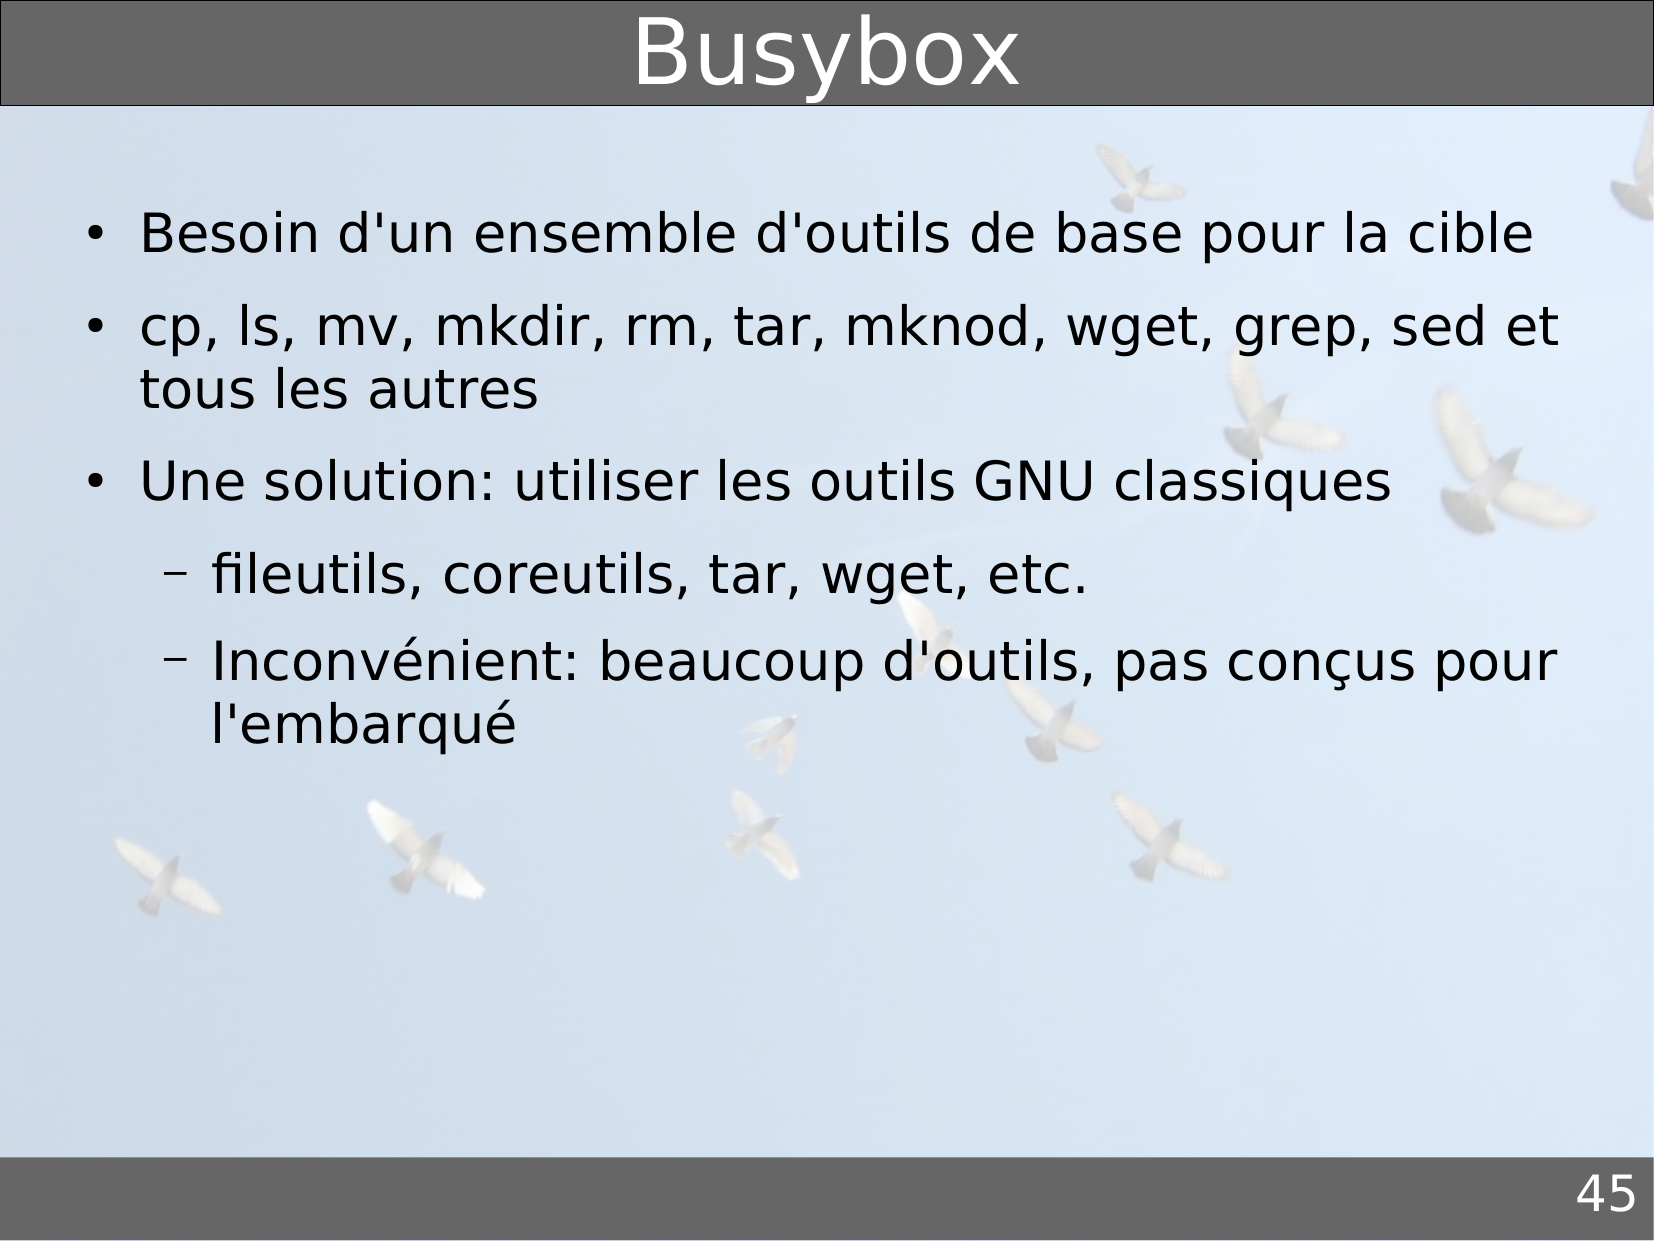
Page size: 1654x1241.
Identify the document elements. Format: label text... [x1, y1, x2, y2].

title Busybox [0, 0, 1654, 107]
list Besoin d'un ensemble d'outils de base pour la cible cp, ls, mv, mkdir, rm, tar, mknod, wget, grep, sed et tous les autres Une solution: utiliser les outils GNU classiques fileutils, coreutils, tar, wget, etc. Inconvénient: beaucoup d'outils, pas conçus pour l'embarqué [68, 202, 1600, 1053]
